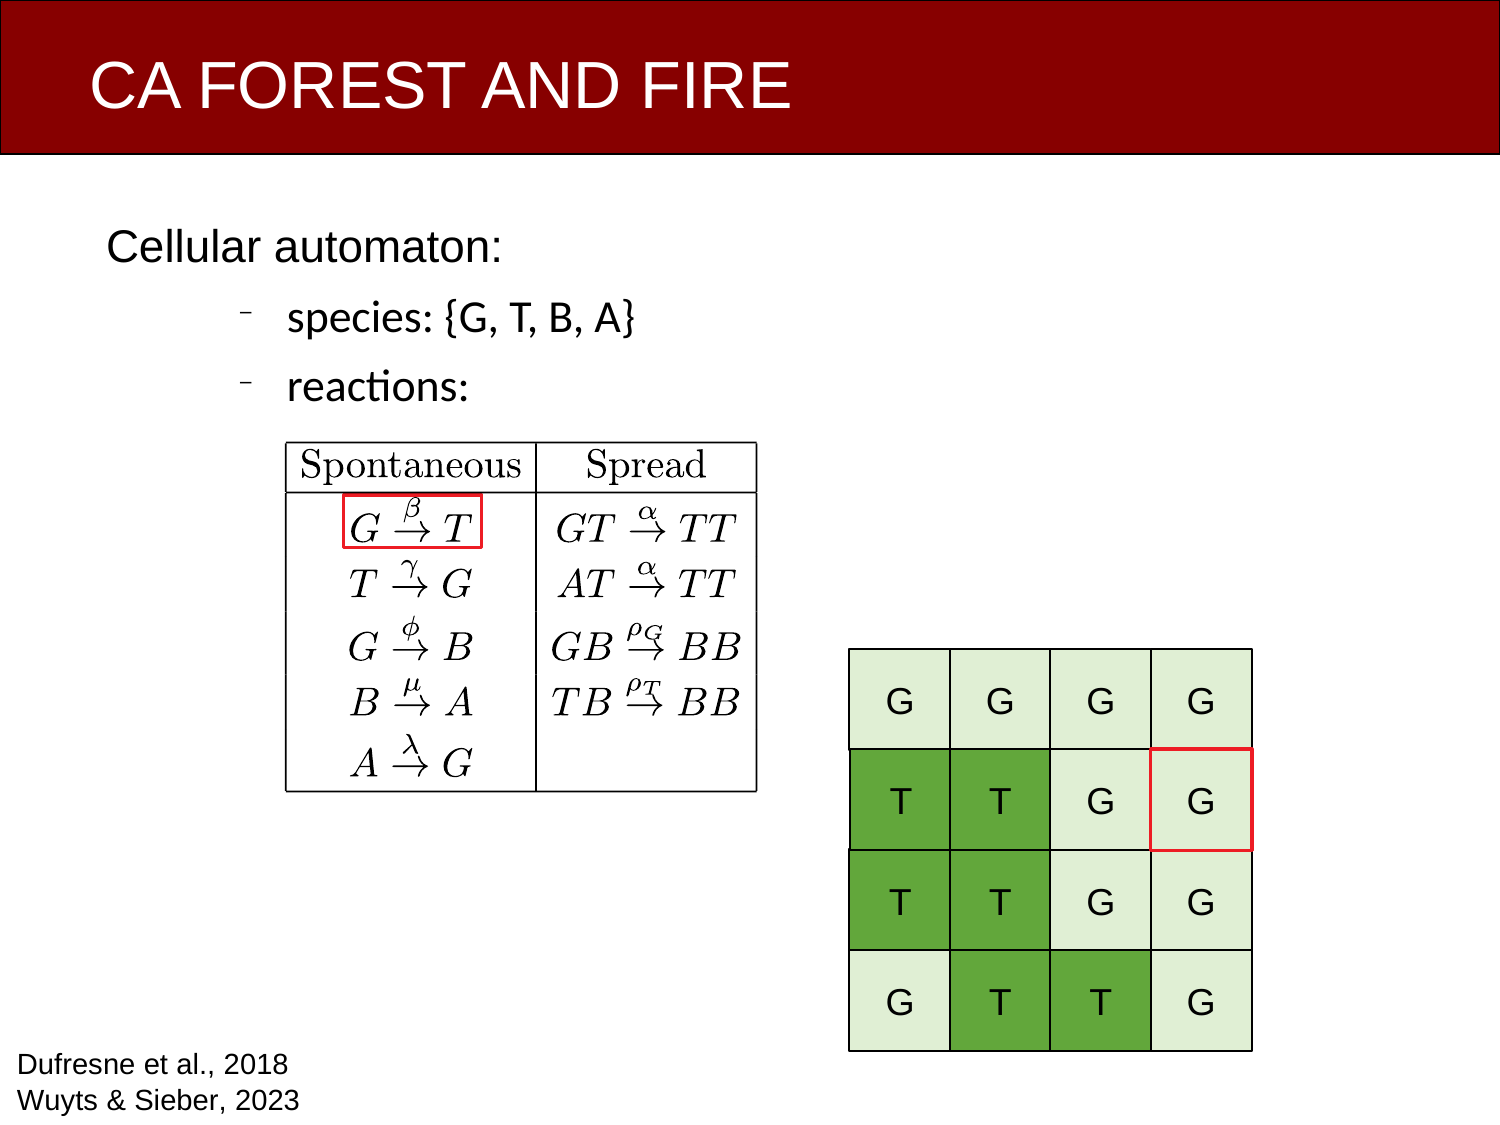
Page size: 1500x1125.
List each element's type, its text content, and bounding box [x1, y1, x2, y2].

text_box G [849, 952, 949, 1052]
text_box G [1150, 952, 1252, 1052]
list Cellular automaton: species: {G, T, B, A} reactions: [75, 209, 1425, 952]
text_box T [1050, 952, 1150, 1052]
text_box T [949, 952, 1050, 1052]
text_box Dufresne et al., 2018 Wuyts & Sieber, 2023 [2, 1038, 442, 1125]
title CA FOREST AND FIRE [74, 3, 1425, 160]
text_box [0, 0, 1500, 154]
